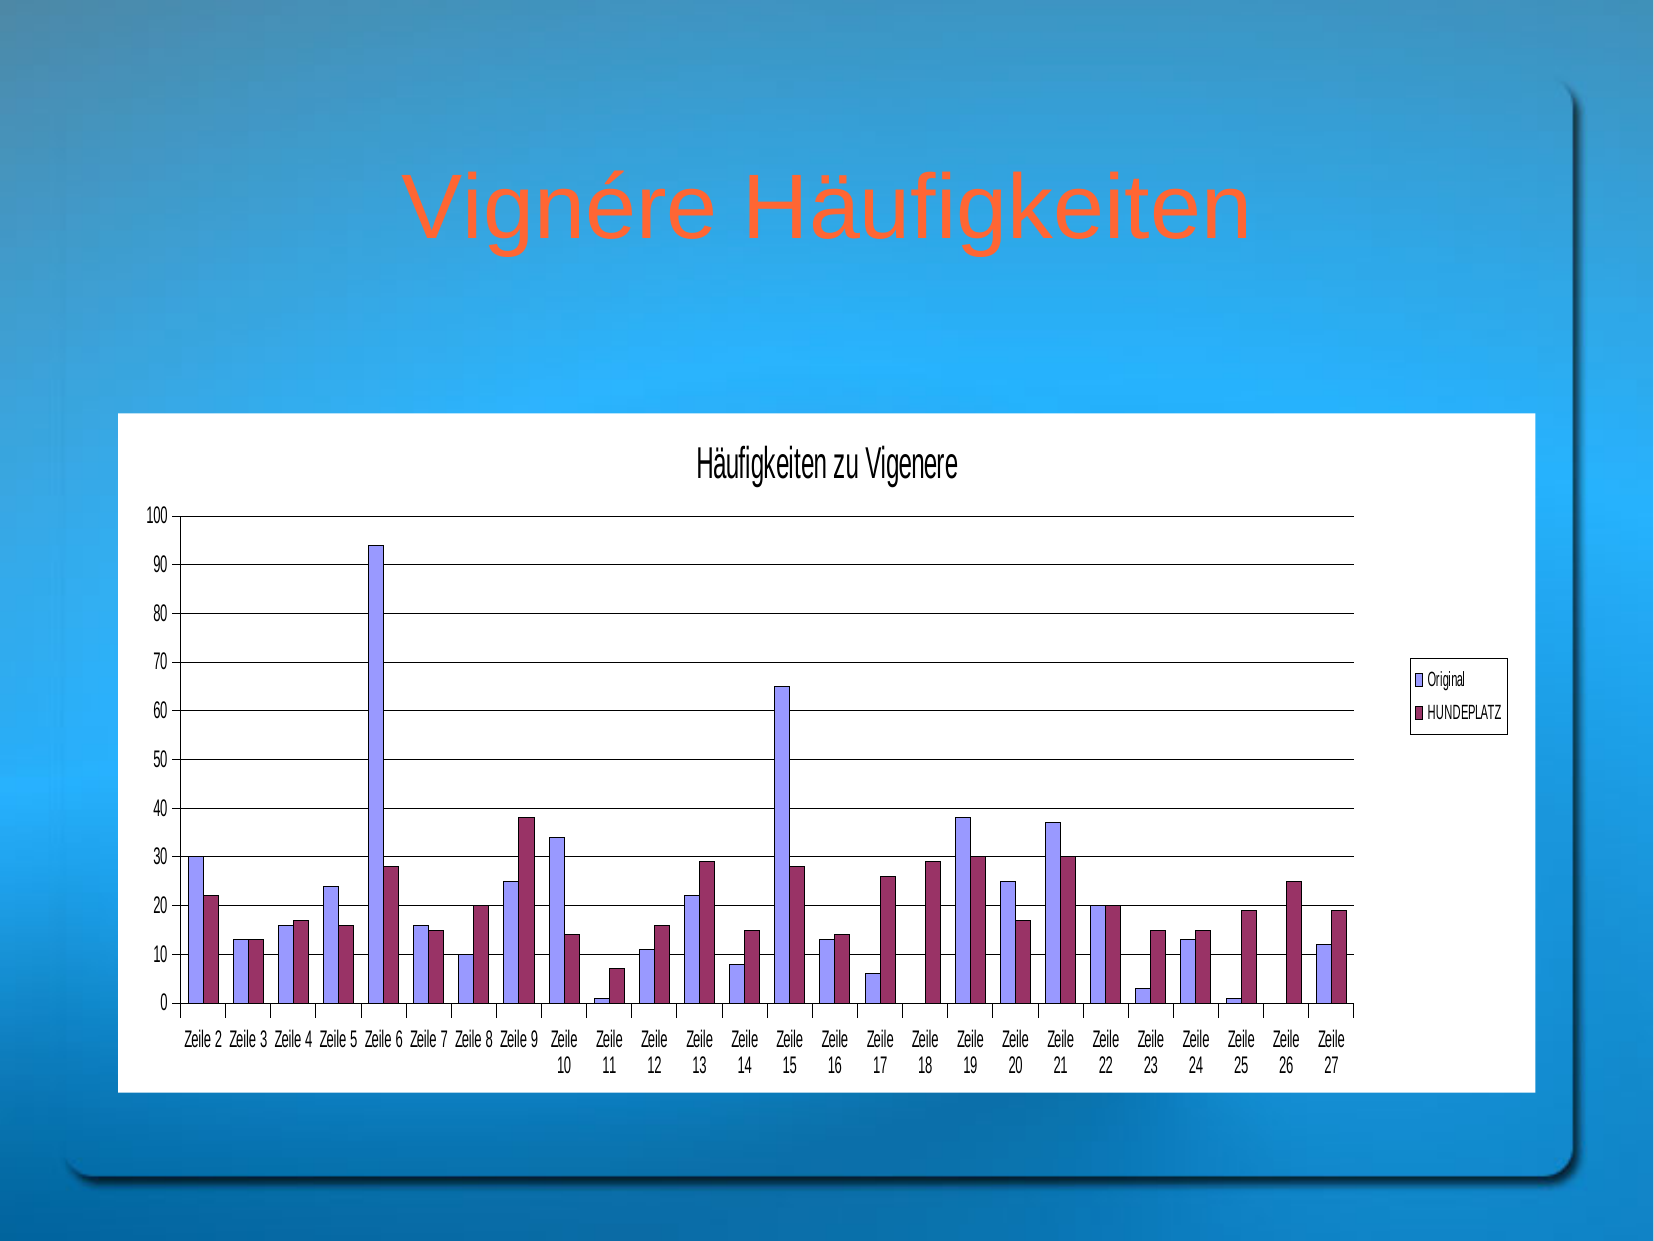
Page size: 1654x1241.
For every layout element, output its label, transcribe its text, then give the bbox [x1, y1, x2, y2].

title Vignére Häufigkeiten [121, 102, 1534, 311]
chart [118, 413, 1536, 1093]
picture [0, 0, 1654, 1241]
